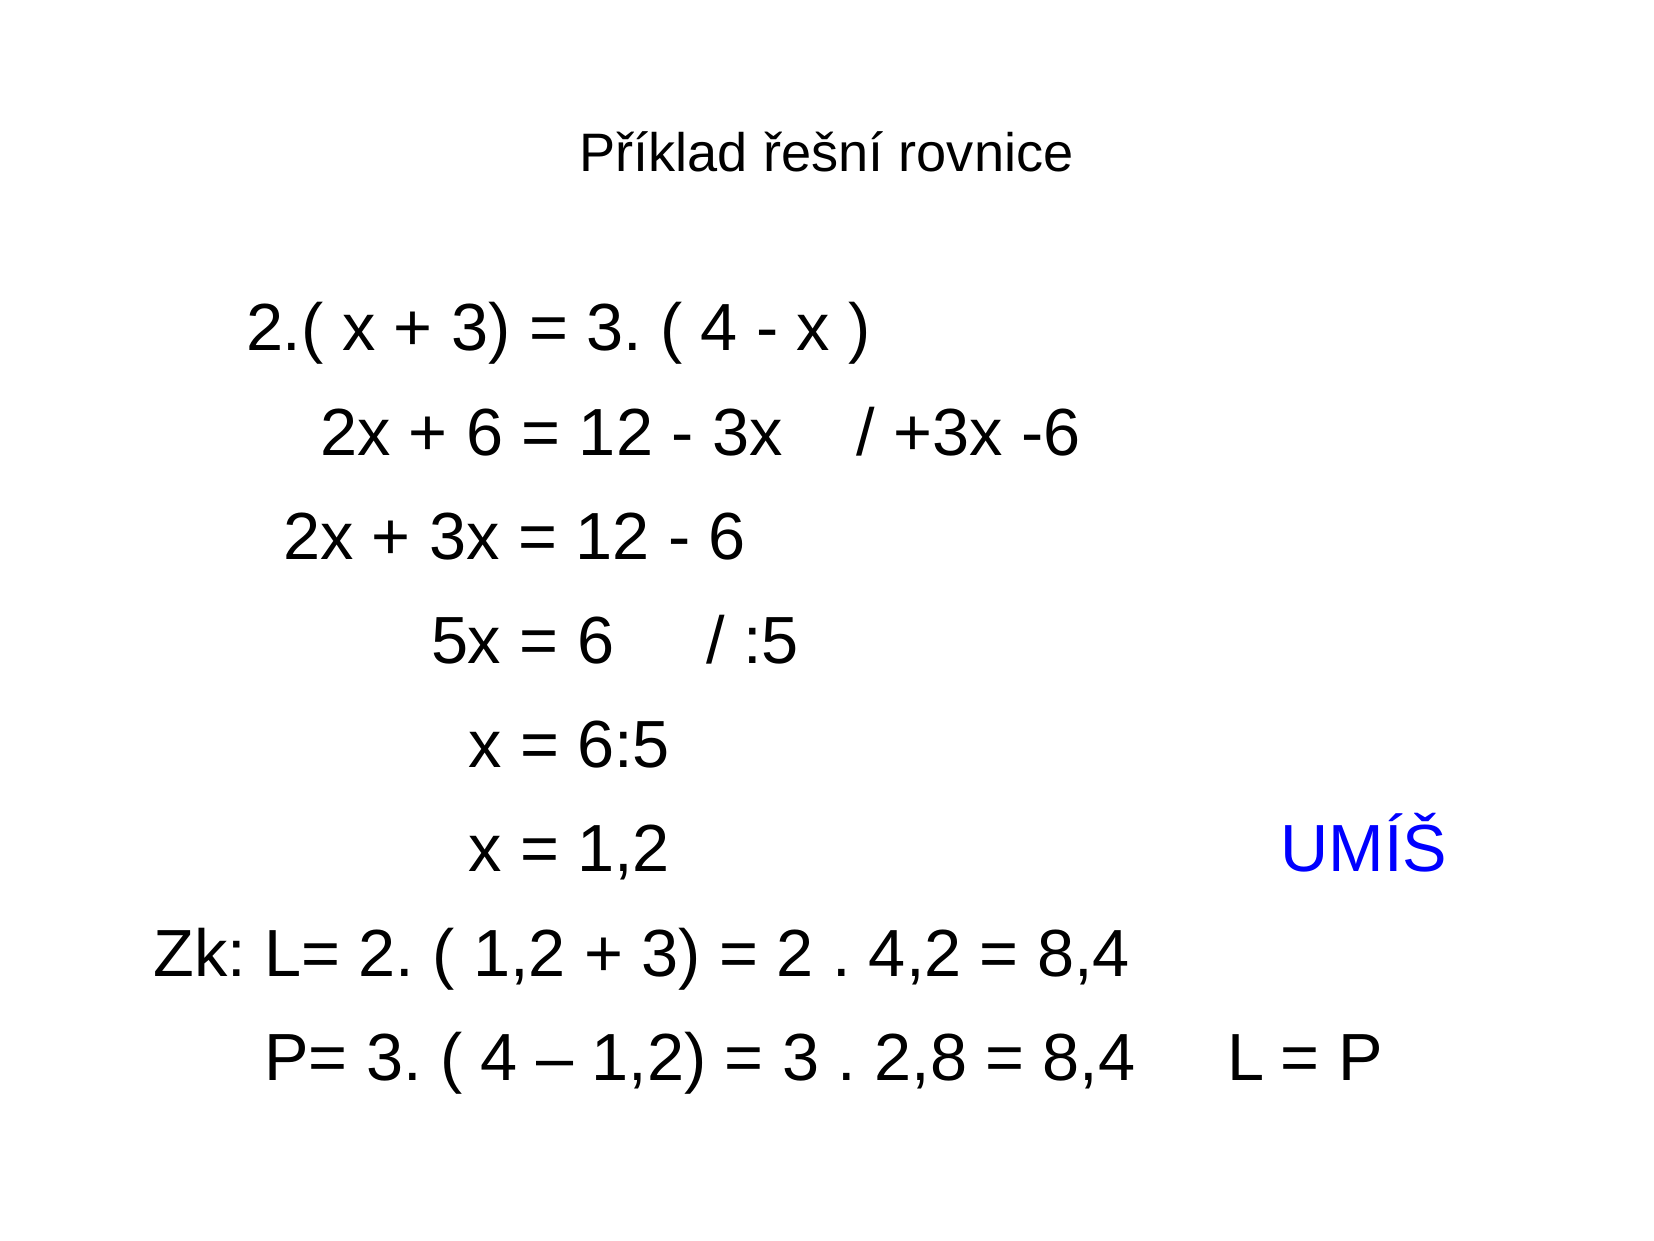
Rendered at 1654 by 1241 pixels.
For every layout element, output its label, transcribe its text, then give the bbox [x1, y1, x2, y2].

list 2.( x + 3) = 3. ( 4 - x ) 2x + 6 = 12 - 3x / +3x -6 2x + 3x = 12 - 6 5x = 6 / :5 x = 6:5 x = 1,2 UMÍŠ Zk: L= 2. ( 1,2 + 3) = 2 . 4,2 = 8,4 P= 3. ( 4 – 1,2) = 3 . 2,8 = 8,4 L = P [82, 290, 1571, 1195]
title Příklad řešní rovnice [82, 49, 1571, 257]
